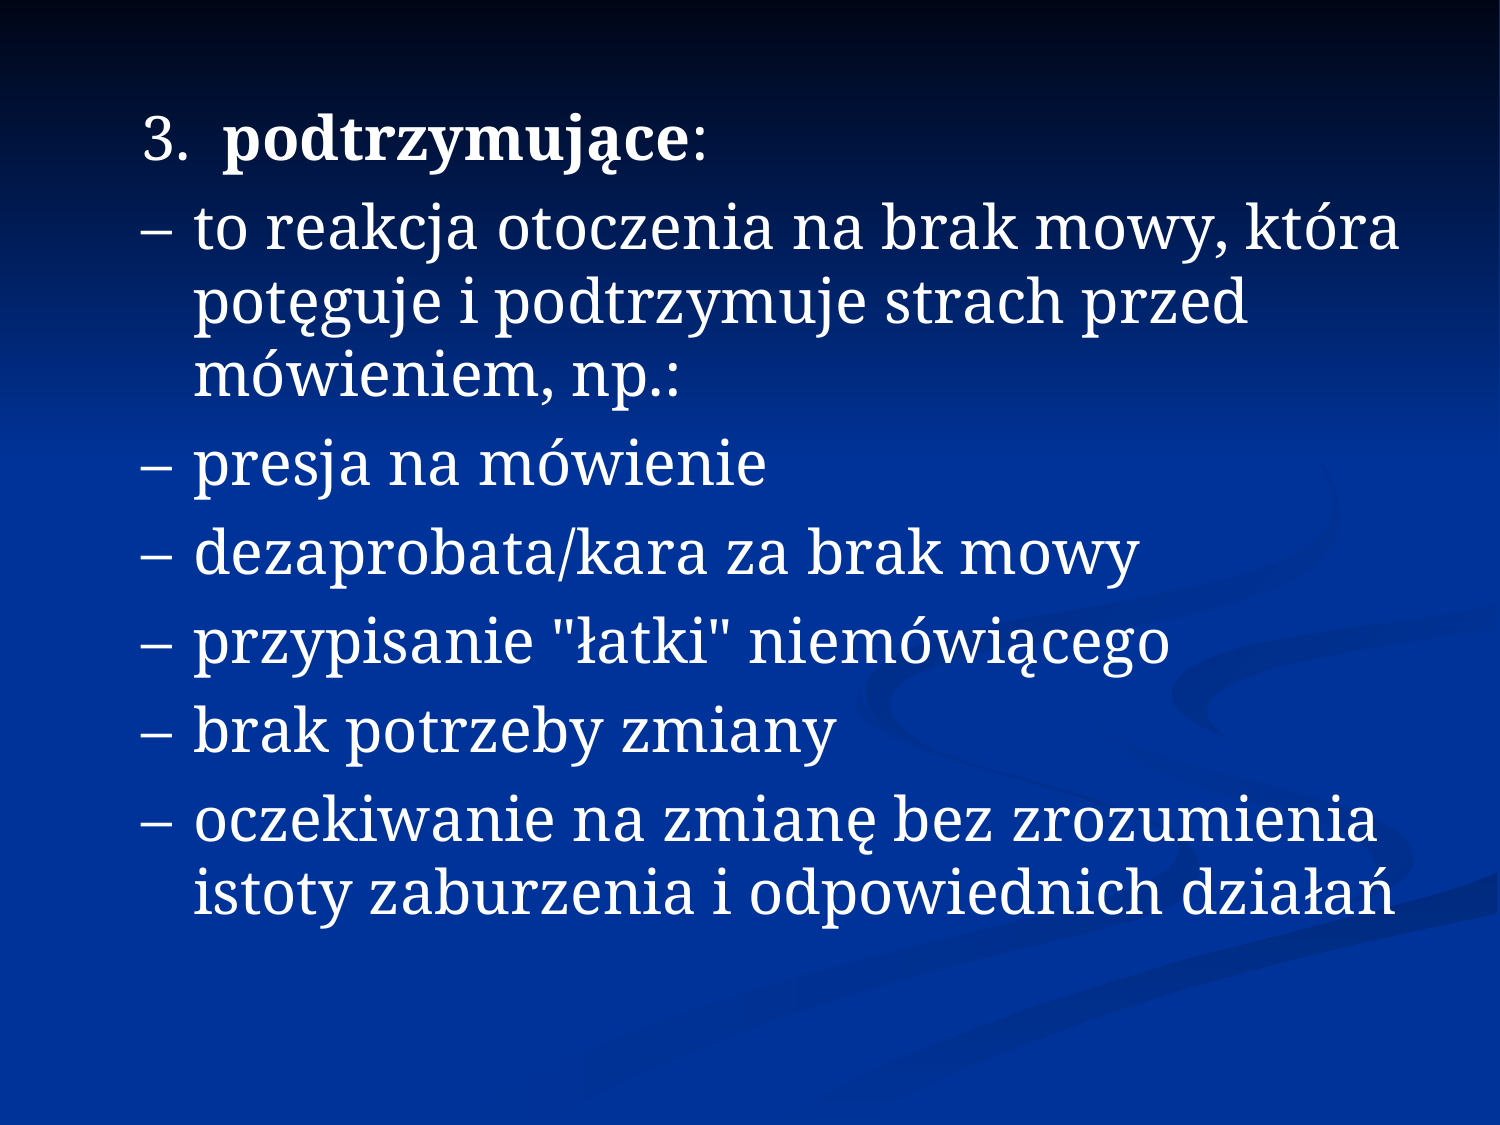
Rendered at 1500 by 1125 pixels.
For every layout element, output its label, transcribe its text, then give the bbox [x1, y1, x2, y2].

list 3. podtrzymujące: – to reakcja otoczenia na brak mowy, która potęguje i podtrzymuje strach przed mówieniem, np.: – presja na mówienie – dezaprobata/kara za brak mowy – przypisanie "łatki" niemówiącego – brak potrzeby zmiany – oczekiwanie na zmianę bez zrozumienia istoty zaburzenia i odpowiednich działań [75, 91, 1425, 1005]
